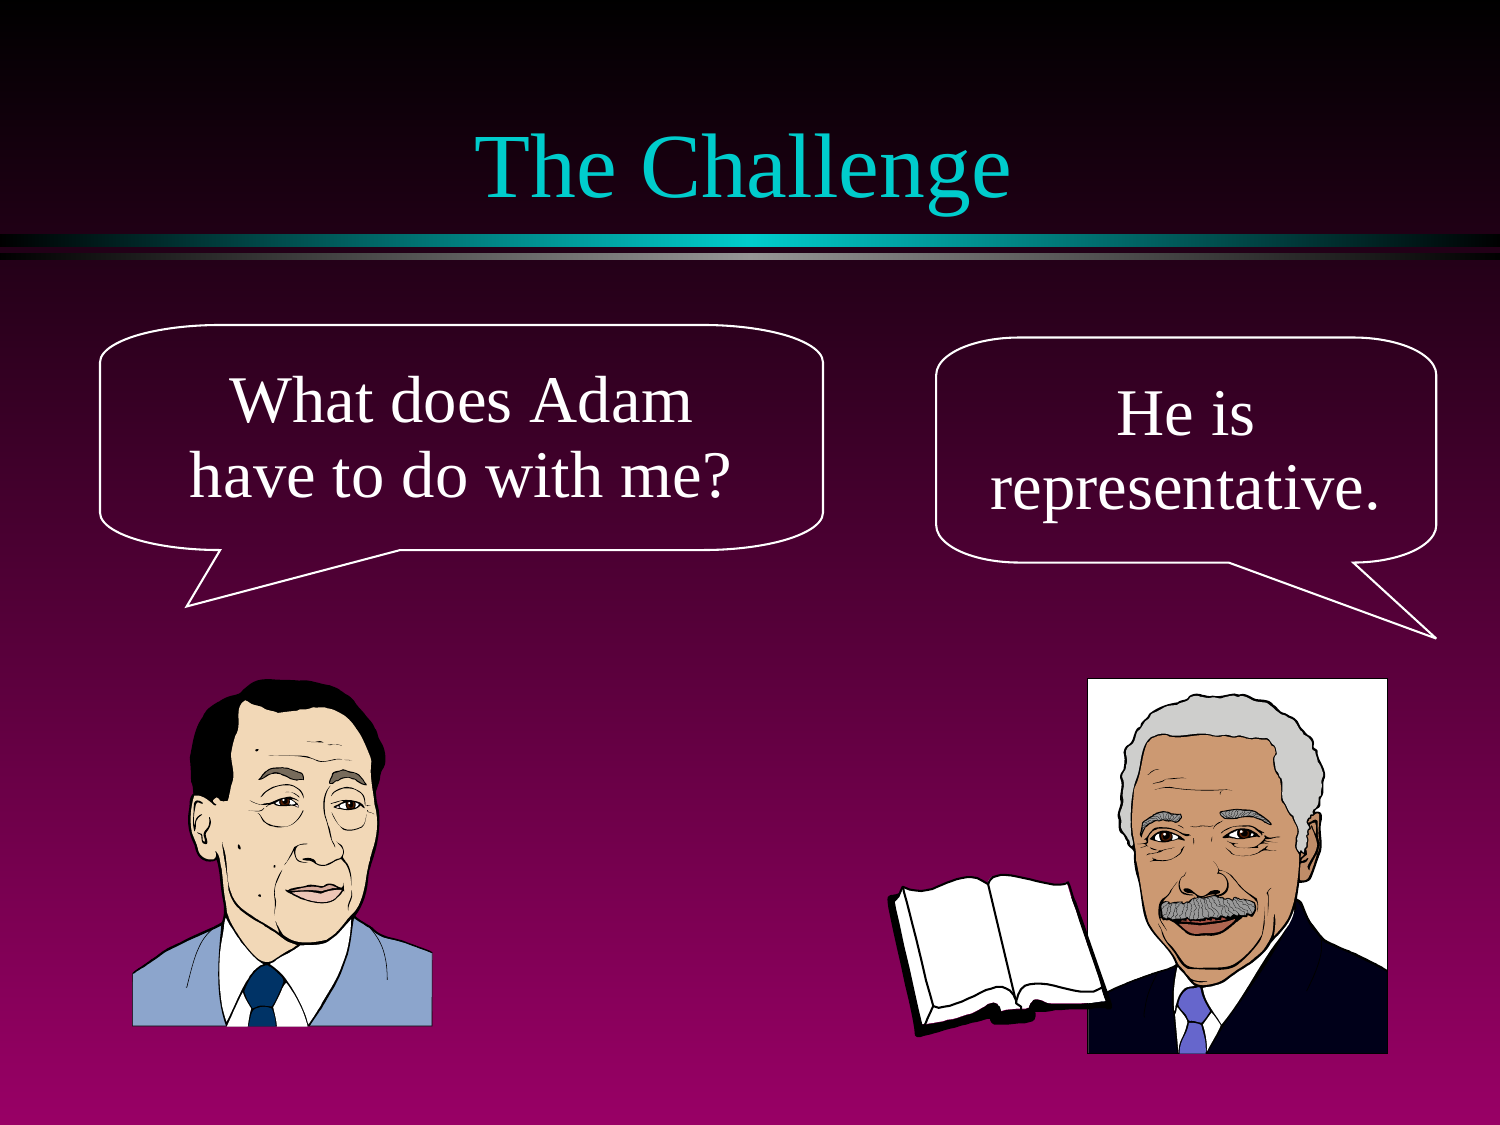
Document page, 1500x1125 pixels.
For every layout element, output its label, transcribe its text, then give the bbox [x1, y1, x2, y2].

text_box [905, 879, 1011, 1006]
text_box He is representative. [936, 337, 1437, 639]
text_box [990, 876, 1106, 1010]
text_box [887, 893, 1113, 1038]
text_box [896, 893, 931, 1023]
text_box [926, 988, 1020, 1026]
text_box What does Adam have to do with me? [99, 324, 823, 607]
title The Challenge [99, 37, 1388, 225]
text_box [1087, 678, 1388, 692]
picture [132, 678, 433, 1027]
picture [1087, 692, 1388, 1054]
